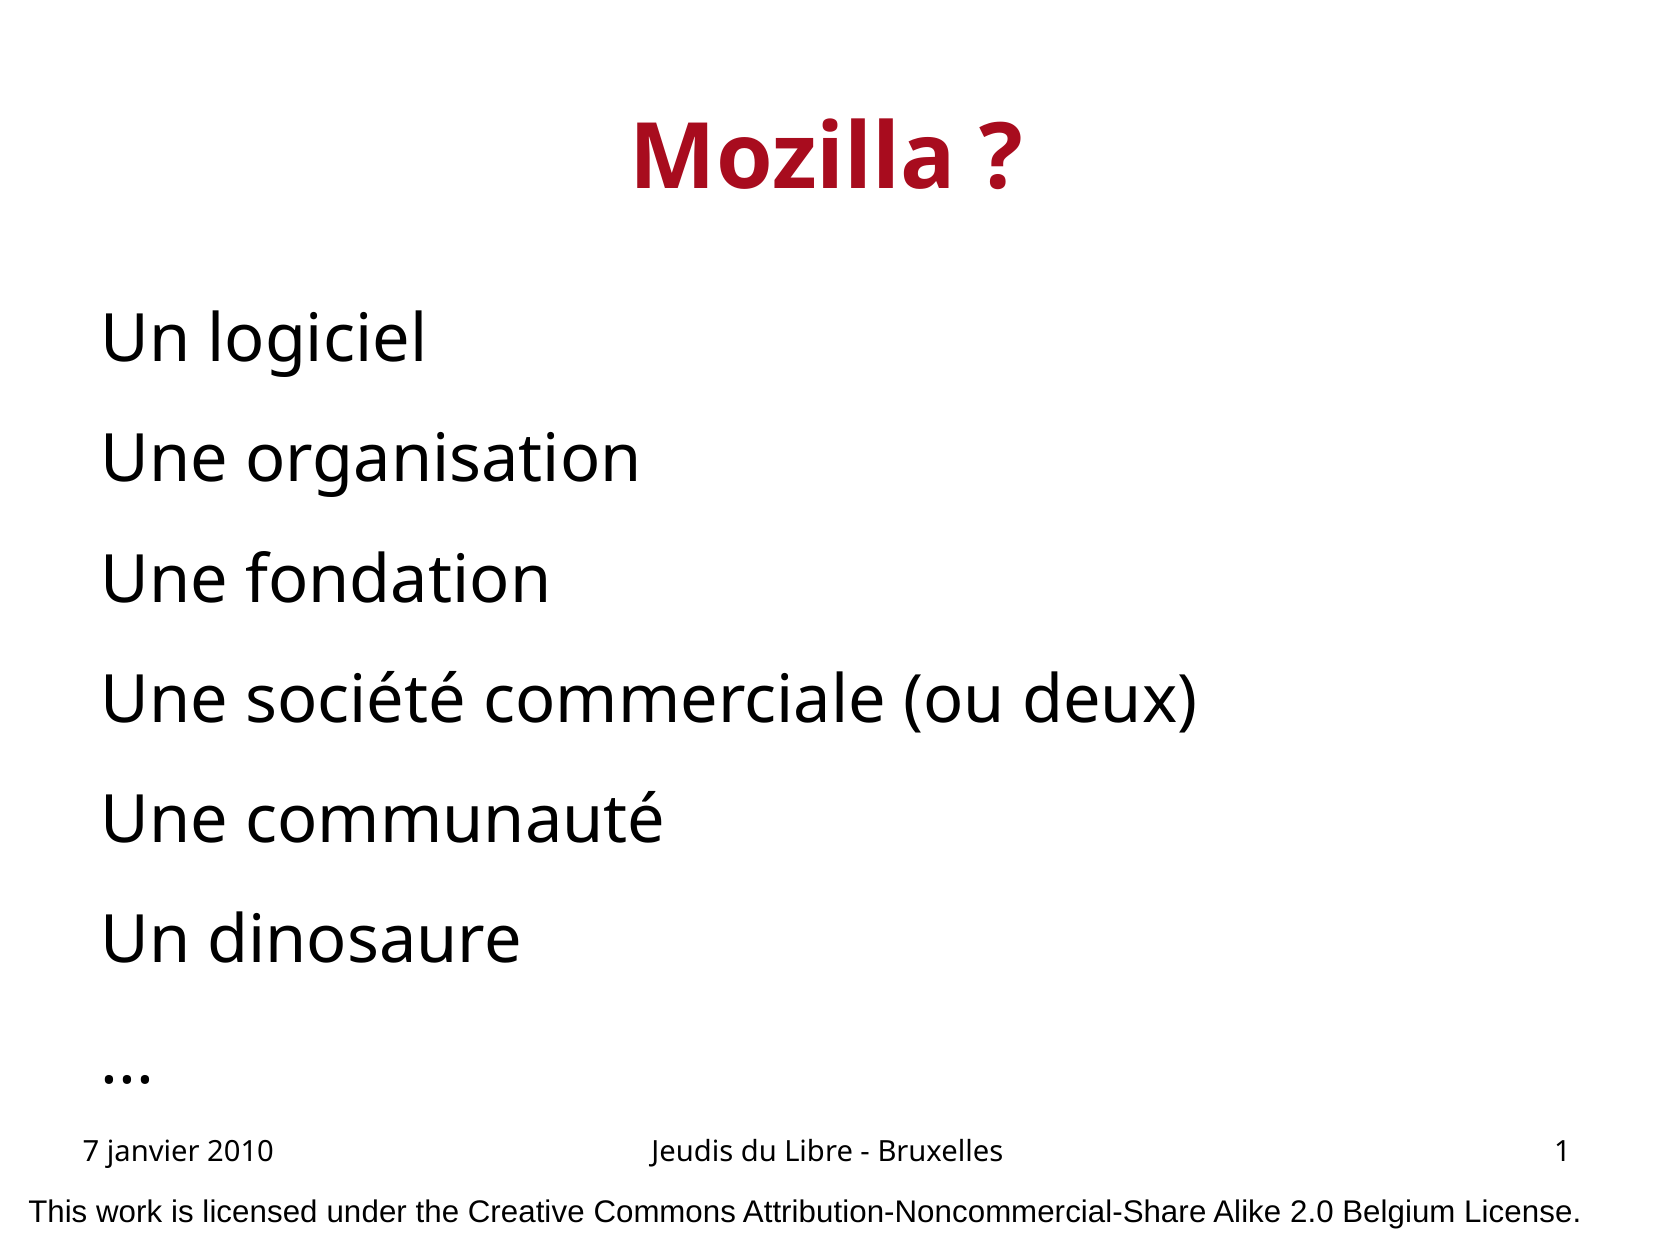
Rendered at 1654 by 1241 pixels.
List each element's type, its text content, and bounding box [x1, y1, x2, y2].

list Un logiciel Une organisation Une fondation Une société commerciale (ou deux) Une communauté Un dinosaure ... [82, 290, 1571, 1109]
title Mozilla ? [82, 49, 1571, 257]
text_box This work is licensed under the Creative Commons Attribution-Noncommercial-Share Alike 2.0 Belgium License. [13, 1187, 1654, 1241]
